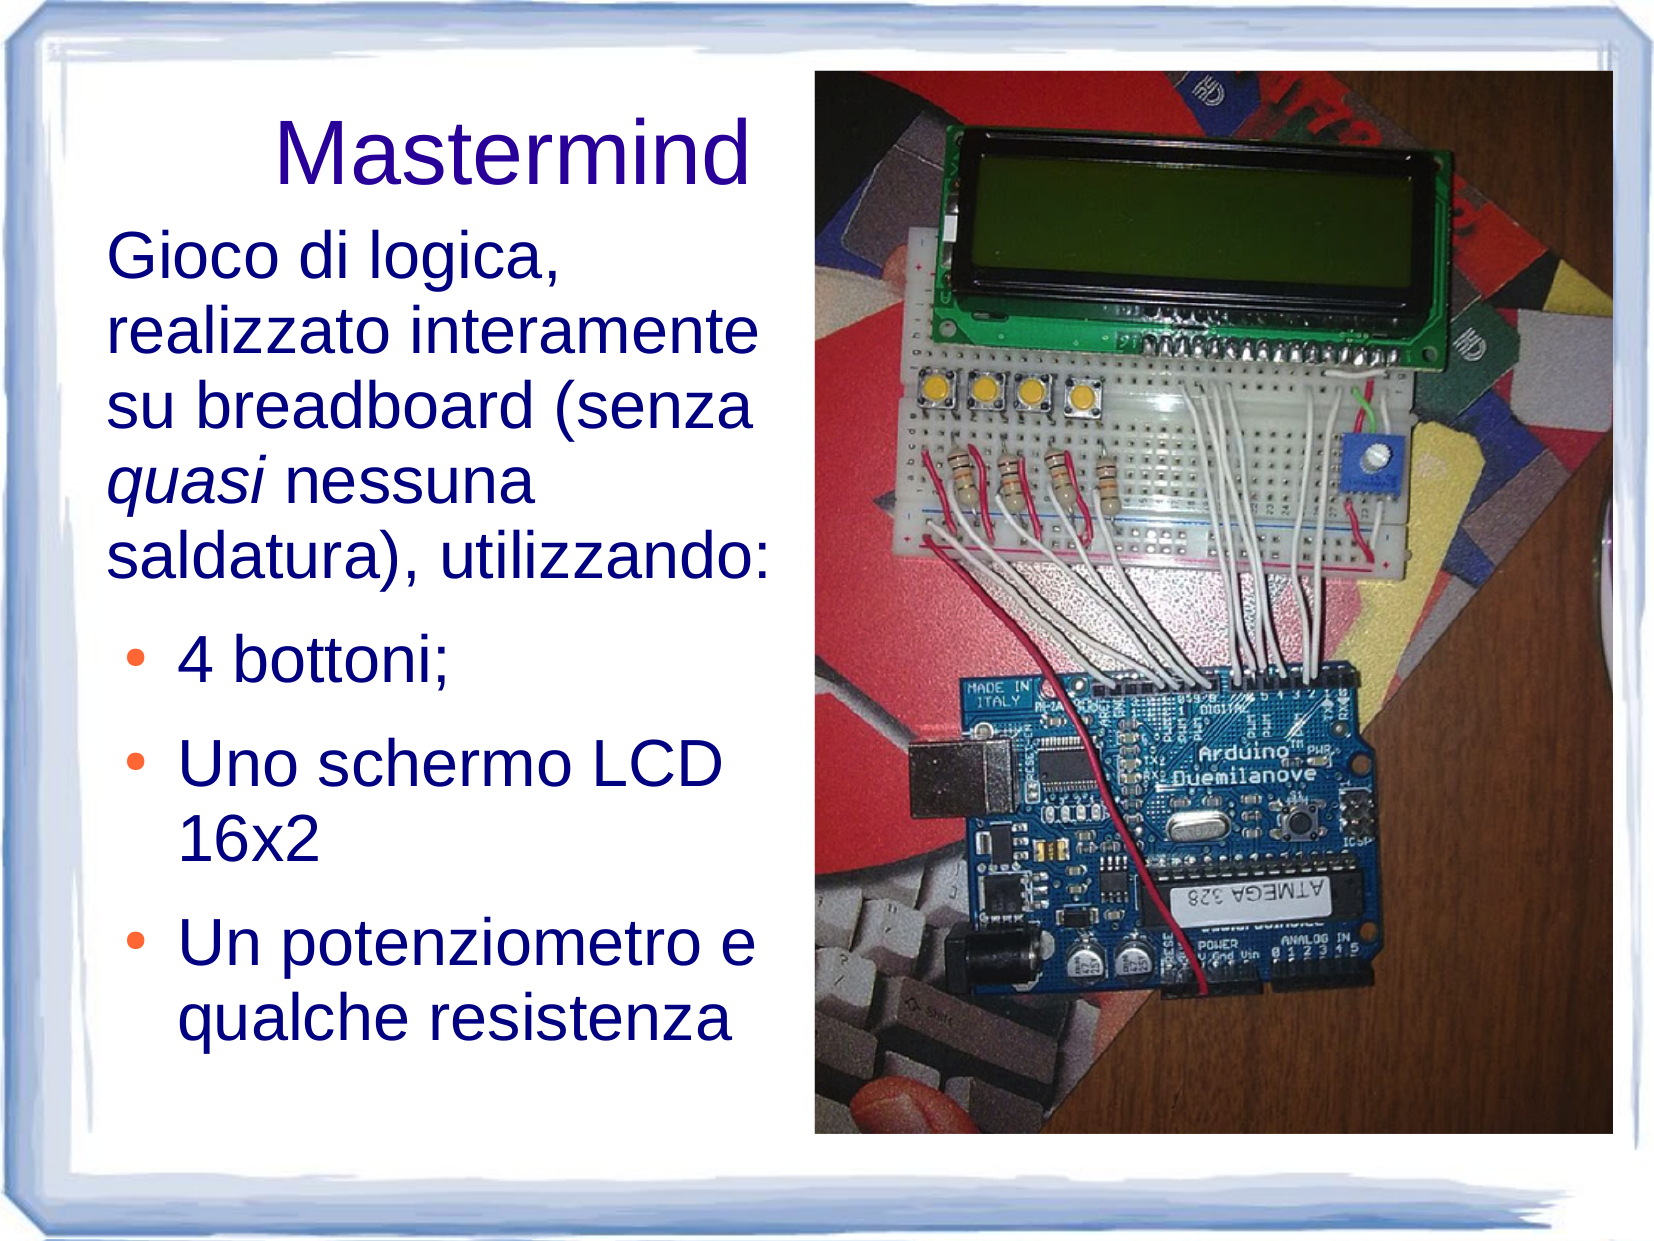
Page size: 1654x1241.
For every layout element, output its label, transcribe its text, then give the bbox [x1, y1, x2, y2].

title Mastermind [82, 49, 945, 257]
list Gioco di logica, realizzato interamente su breadboard (senza quasi nessuna saldatura), utilizzando: 4 bottoni; Uno schermo LCD 16x2 Un potenziometro e qualche resistenza [106, 218, 816, 1055]
picture [0, 0, 1654, 1241]
